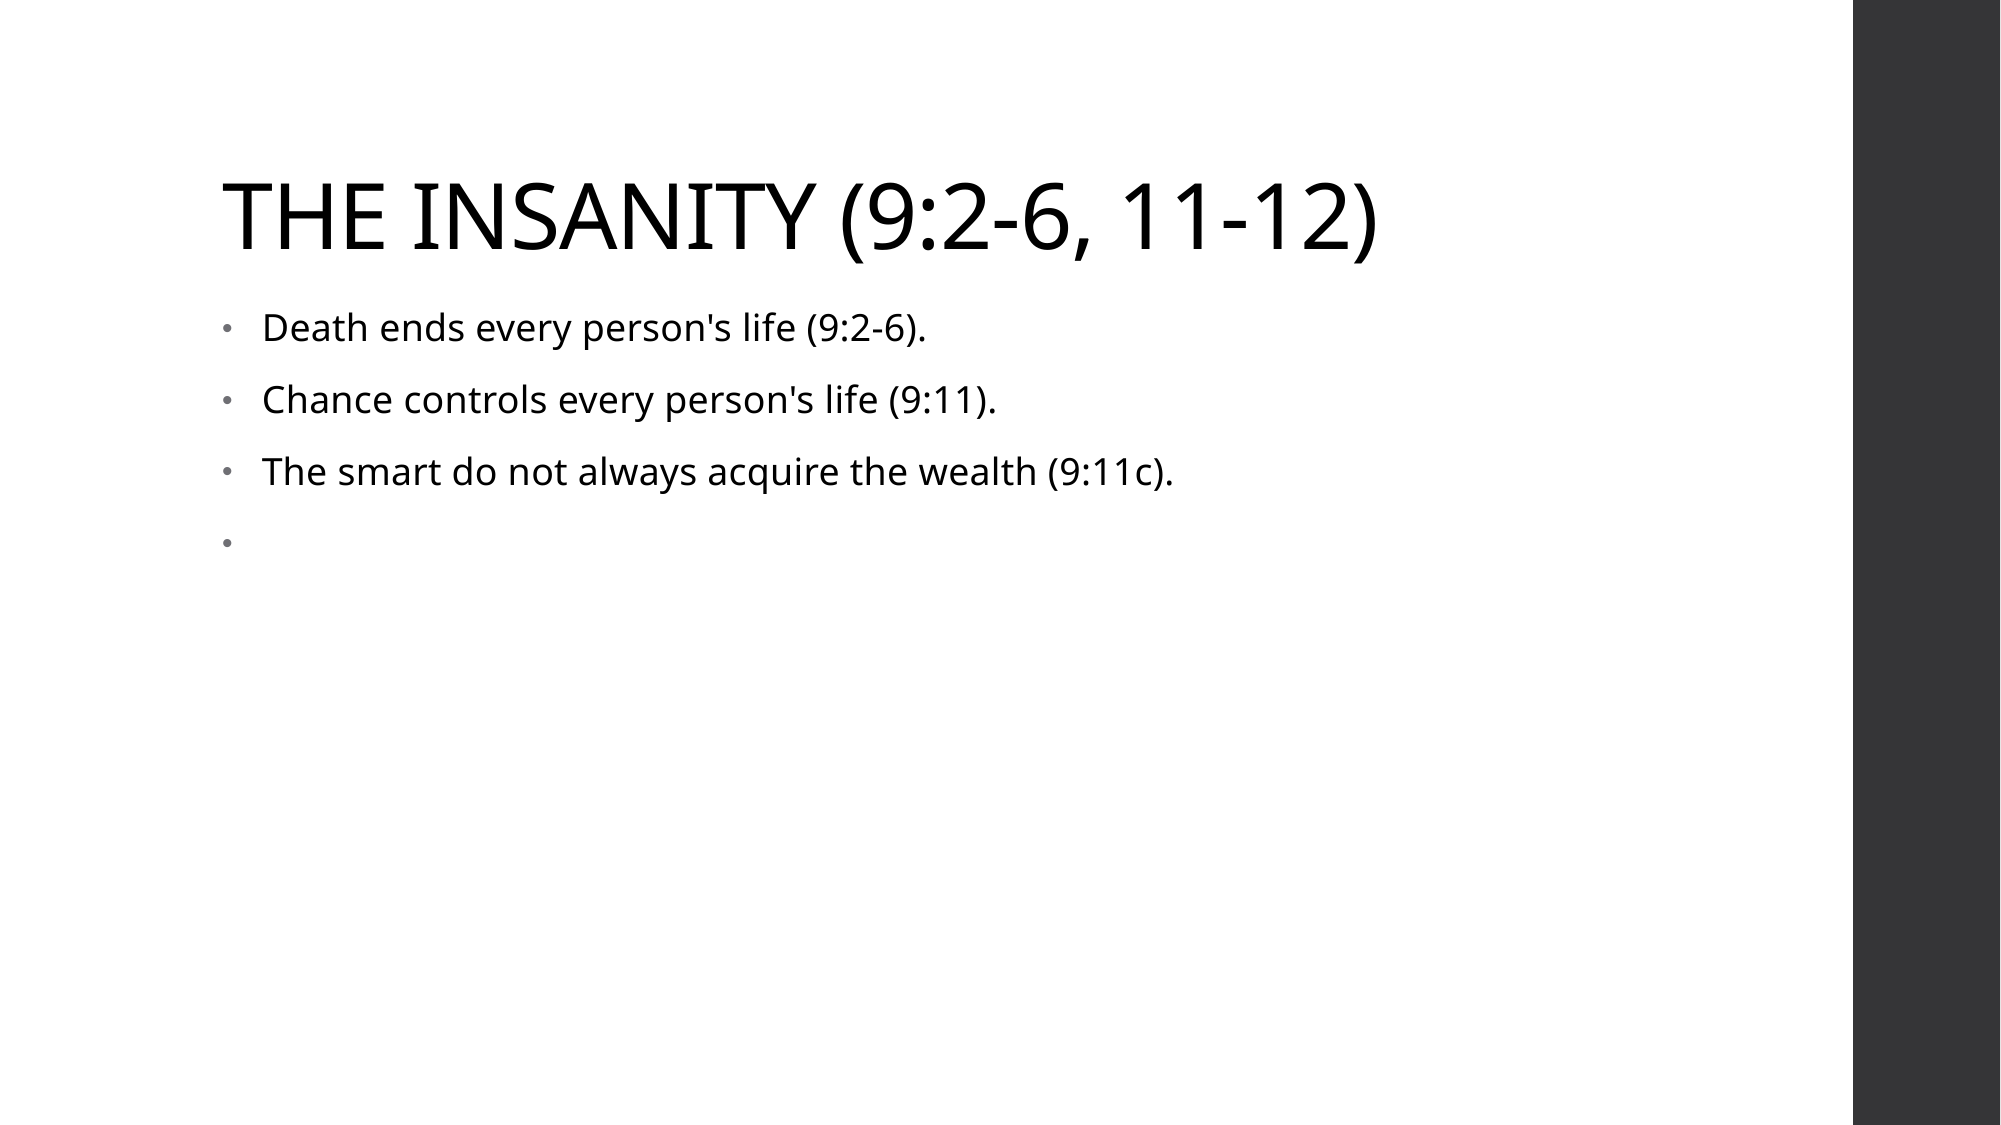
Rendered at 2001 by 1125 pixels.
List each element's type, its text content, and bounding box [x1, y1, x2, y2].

list Death ends every person's life (9:2-6). Chance controls every person's life (9:11). The smart do not always acquire the wealth (9:11c). [206, 299, 1617, 1014]
title THE INSANITY (9:2-6, 11-12) [206, 60, 1797, 278]
